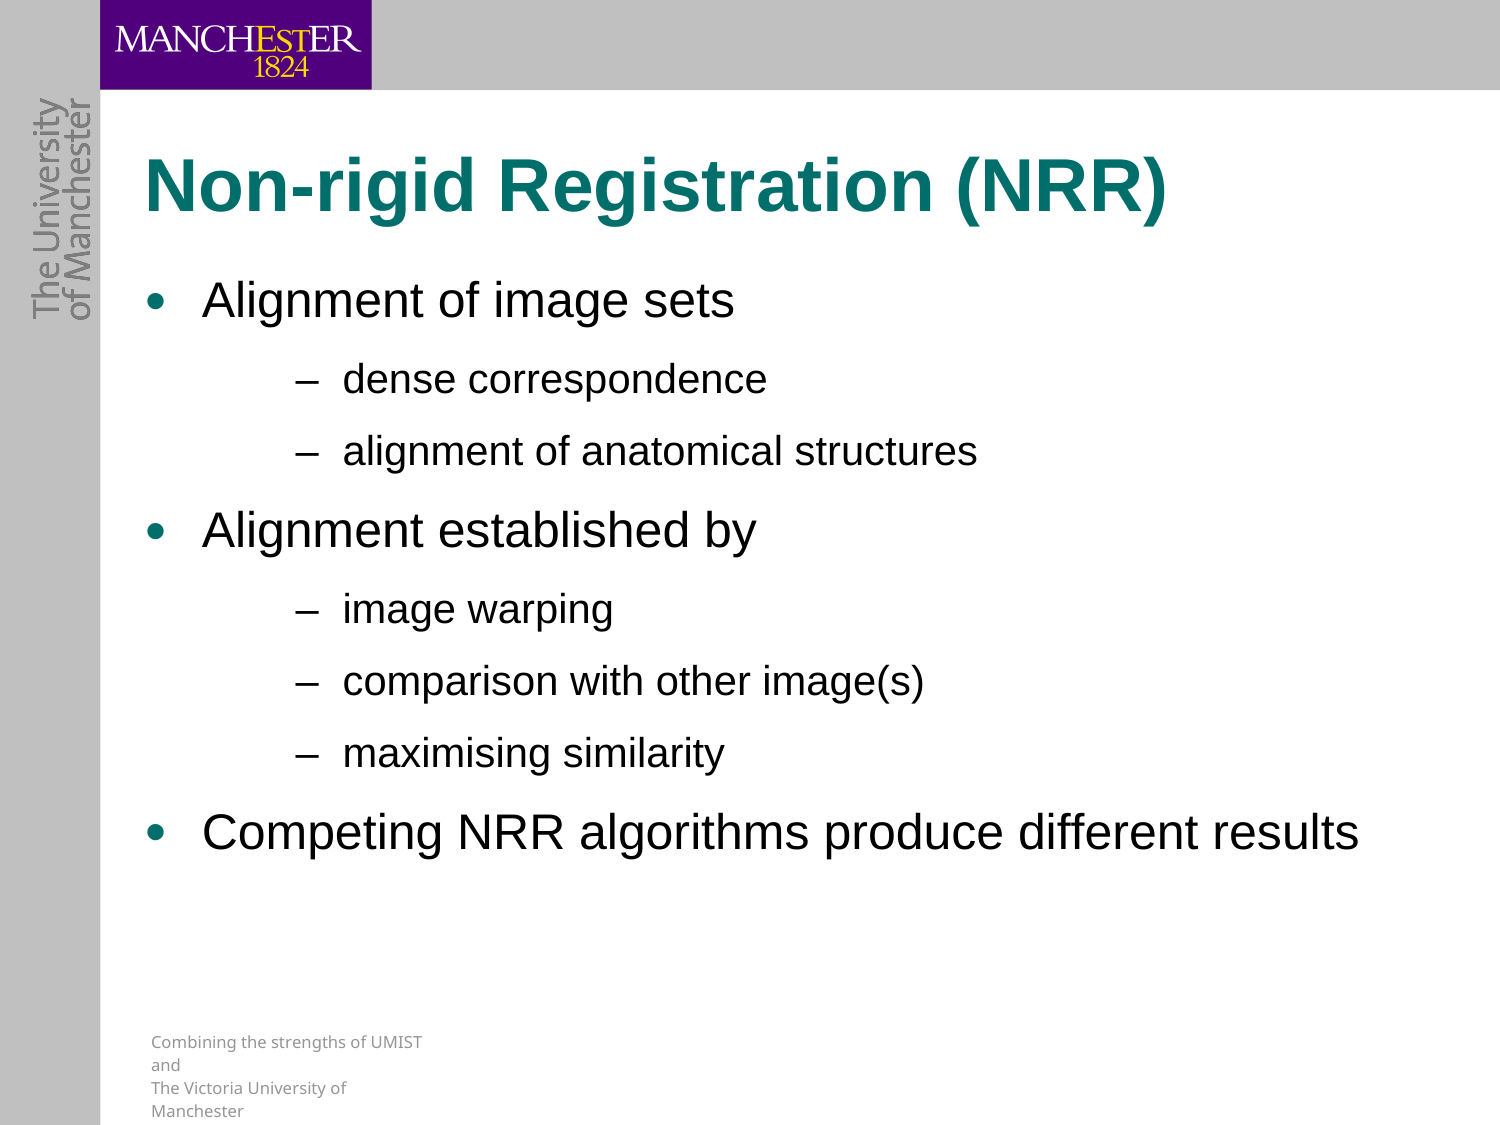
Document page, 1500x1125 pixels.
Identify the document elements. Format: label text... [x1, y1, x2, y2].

title Non-rigid Registration (NRR) [129, 120, 1406, 251]
picture [0, 0, 372, 320]
list Alignment of image sets dense correspondence alignment of anatomical structures Alignment established by image warping comparison with other image(s) maximising similarity Competing NRR algorithms produce different results [130, 259, 1407, 1012]
